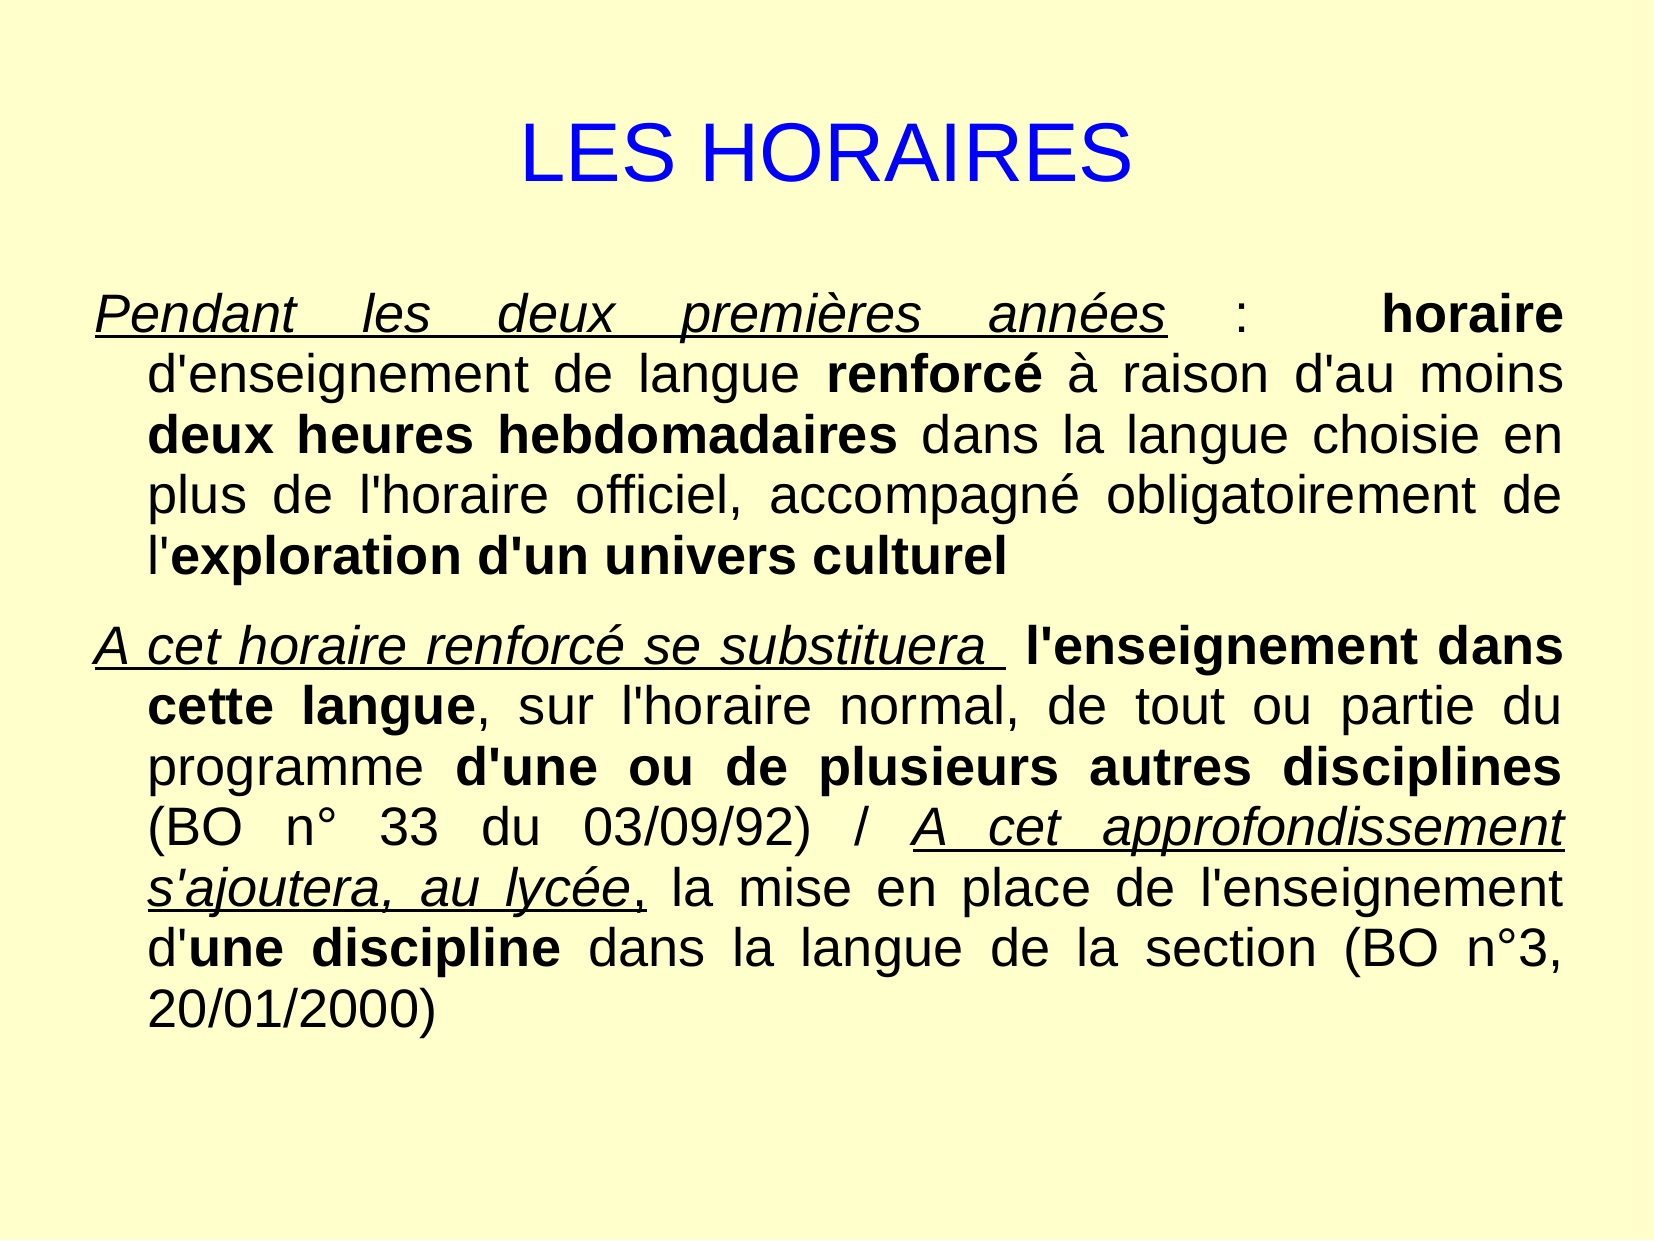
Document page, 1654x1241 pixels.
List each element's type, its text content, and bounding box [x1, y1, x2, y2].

title LES HORAIRES [82, 56, 1571, 250]
list Pendant les deux premières années : horaire d'enseignement de langue renforcé à raison d'au moins deux heures hebdomadaires dans la langue choisie en plus de l'horaire officiel, accompagné obligatoirement de l'exploration d'un univers culturel A cet horaire renforcé se substituera l'enseignement dans cette langue, sur l'horaire normal, de tout ou partie du programme d'une ou de plusieurs autres disciplines (BO n° 33 du 03/09/92) / A cet approfondissement s'ajoutera, au lycée, la mise en place de l'enseignement d'une discipline dans la langue de la section (BO n°3, 20/01/2000) [76, 283, 1565, 1143]
